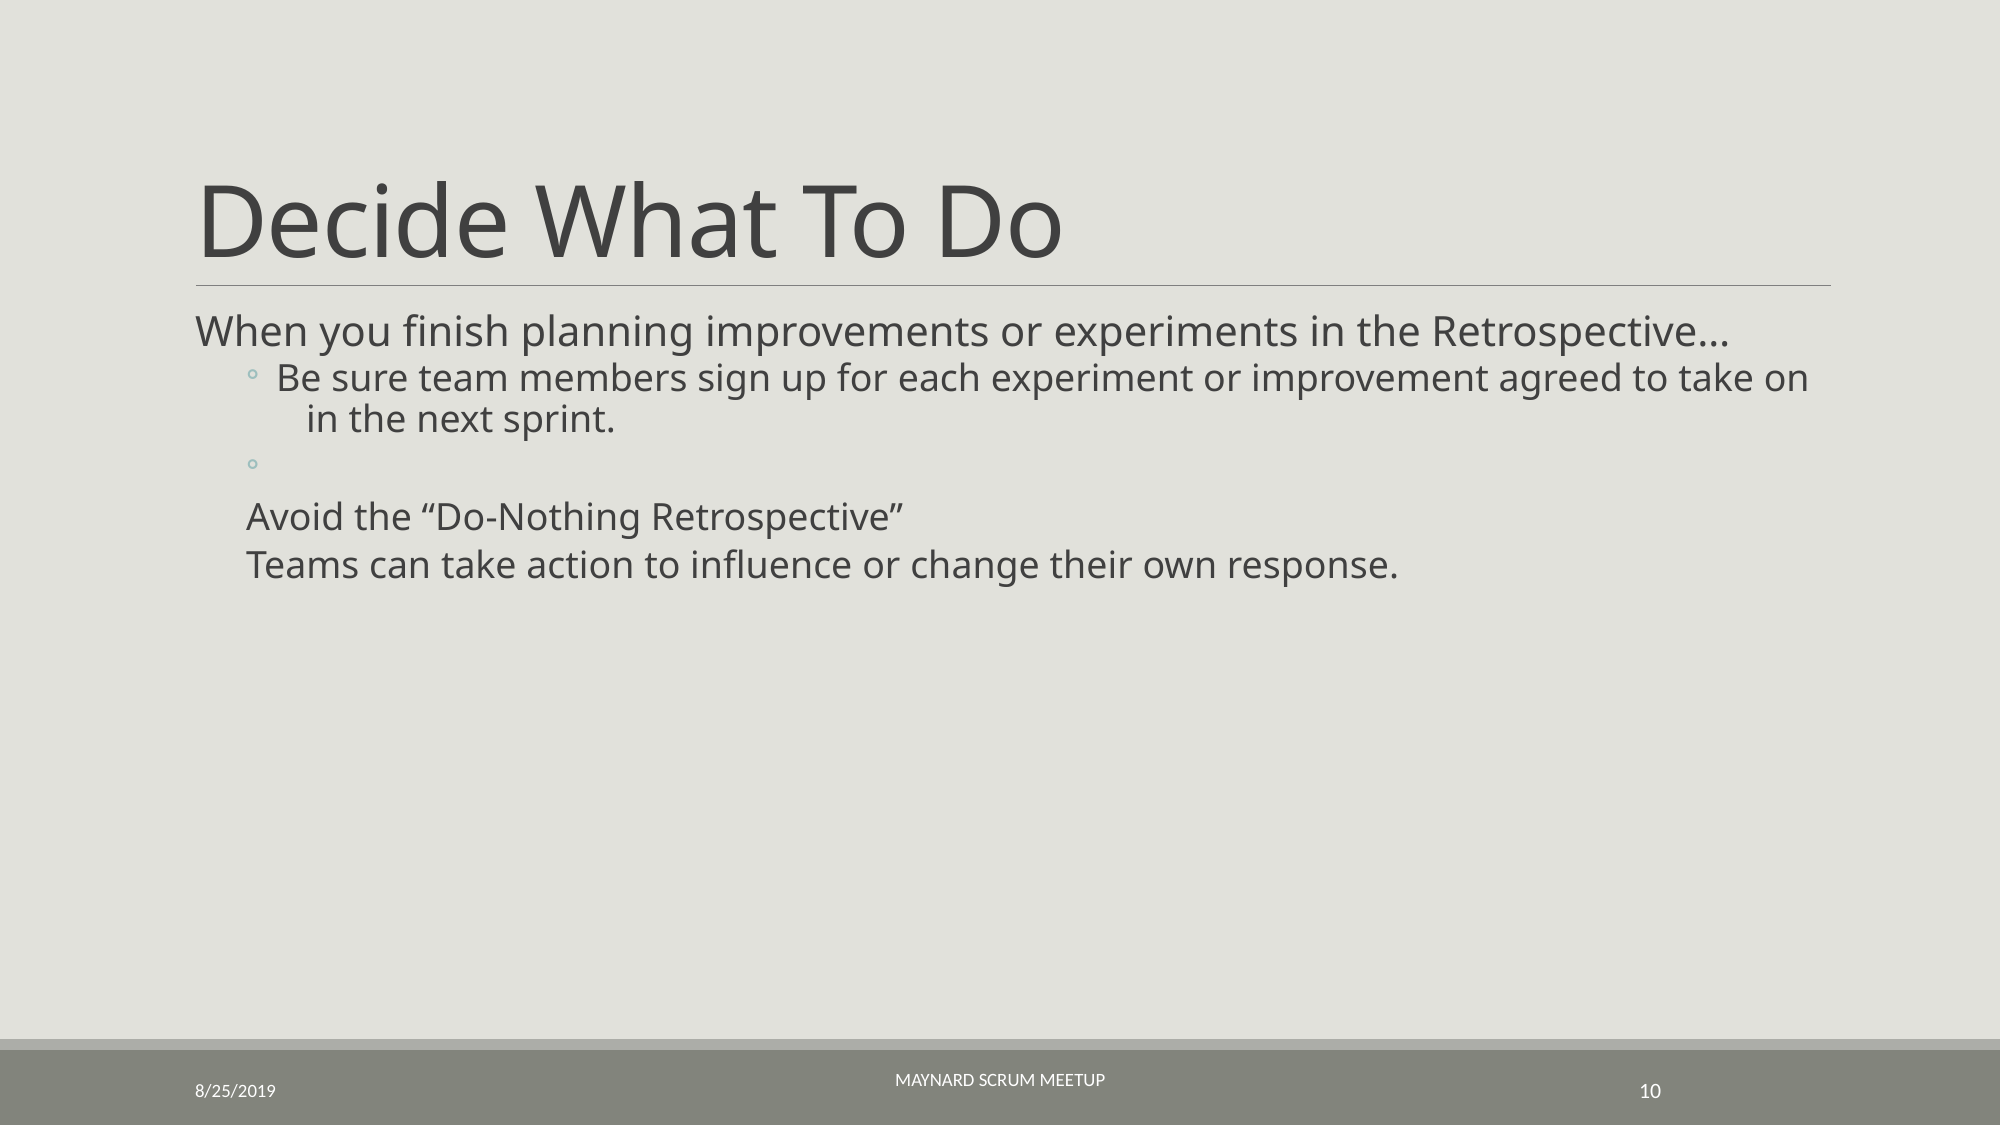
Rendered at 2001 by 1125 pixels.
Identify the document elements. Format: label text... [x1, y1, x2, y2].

text_box 10 [1624, 1059, 1840, 1120]
list When you finish planning improvements or experiments in the Retrospective… Be sure team members sign up for each experiment or improvement agreed to take on in the next sprint. Avoid the “Do-Nothing Retrospective” Teams can take action to influence or change their own response. [180, 302, 1831, 963]
text_box Maynard Scrum meetup [604, 1059, 1396, 1120]
text_box 8/25/2019 [180, 1059, 586, 1120]
title Decide What To Do [180, 47, 1831, 286]
